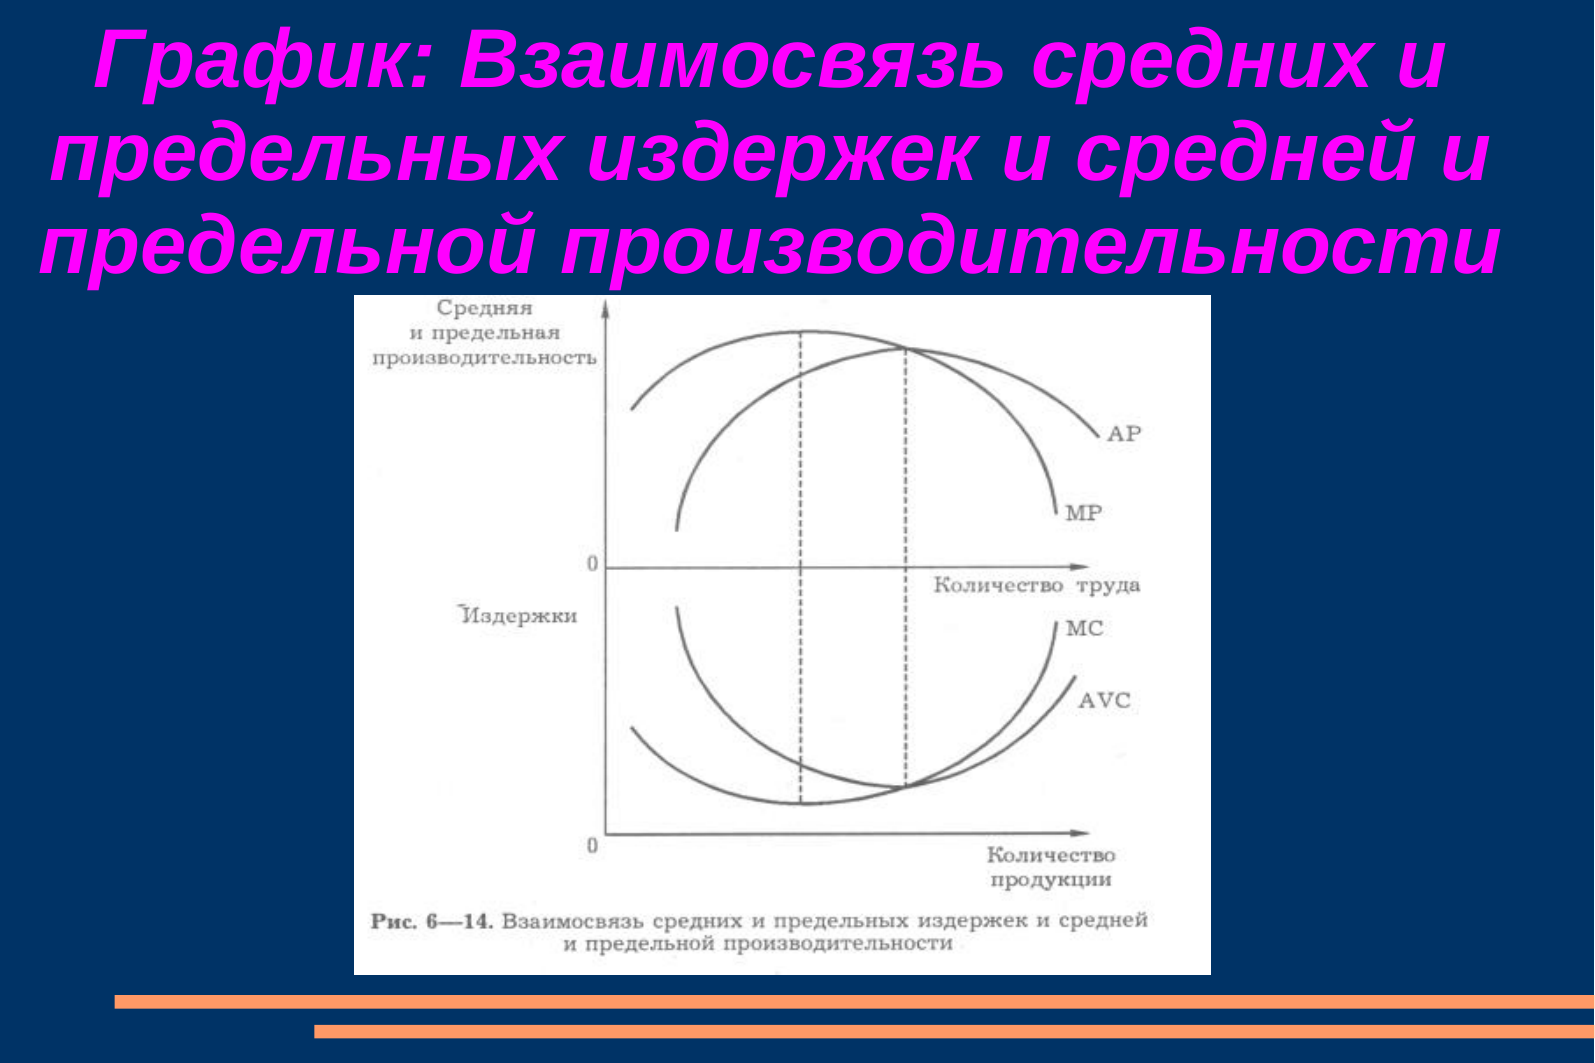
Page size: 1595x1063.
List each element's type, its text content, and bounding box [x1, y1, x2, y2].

text_box График: Взаимосвязь средних и предельных издержек и средней и предельной производительности [0, 12, 1542, 292]
picture [354, 295, 1211, 975]
